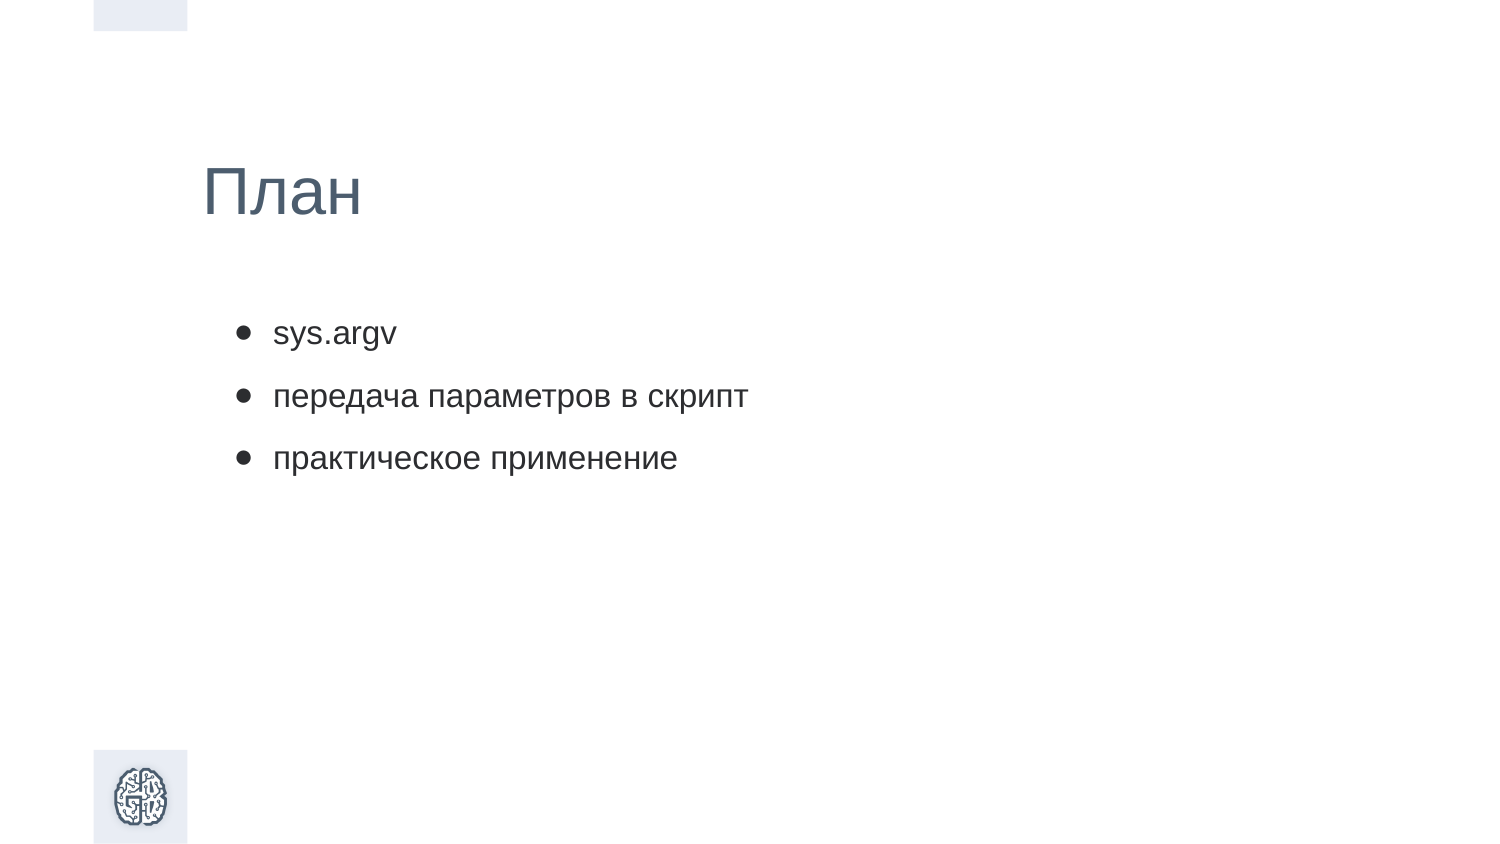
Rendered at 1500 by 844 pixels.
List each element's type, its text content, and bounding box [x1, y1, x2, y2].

picture [106, 760, 175, 834]
text_box практическое применение [187, 409, 1312, 483]
text_box передача параметров в скрипт [187, 358, 1312, 409]
text_box План [187, 93, 1312, 282]
text_box sys.argv [187, 284, 1312, 358]
